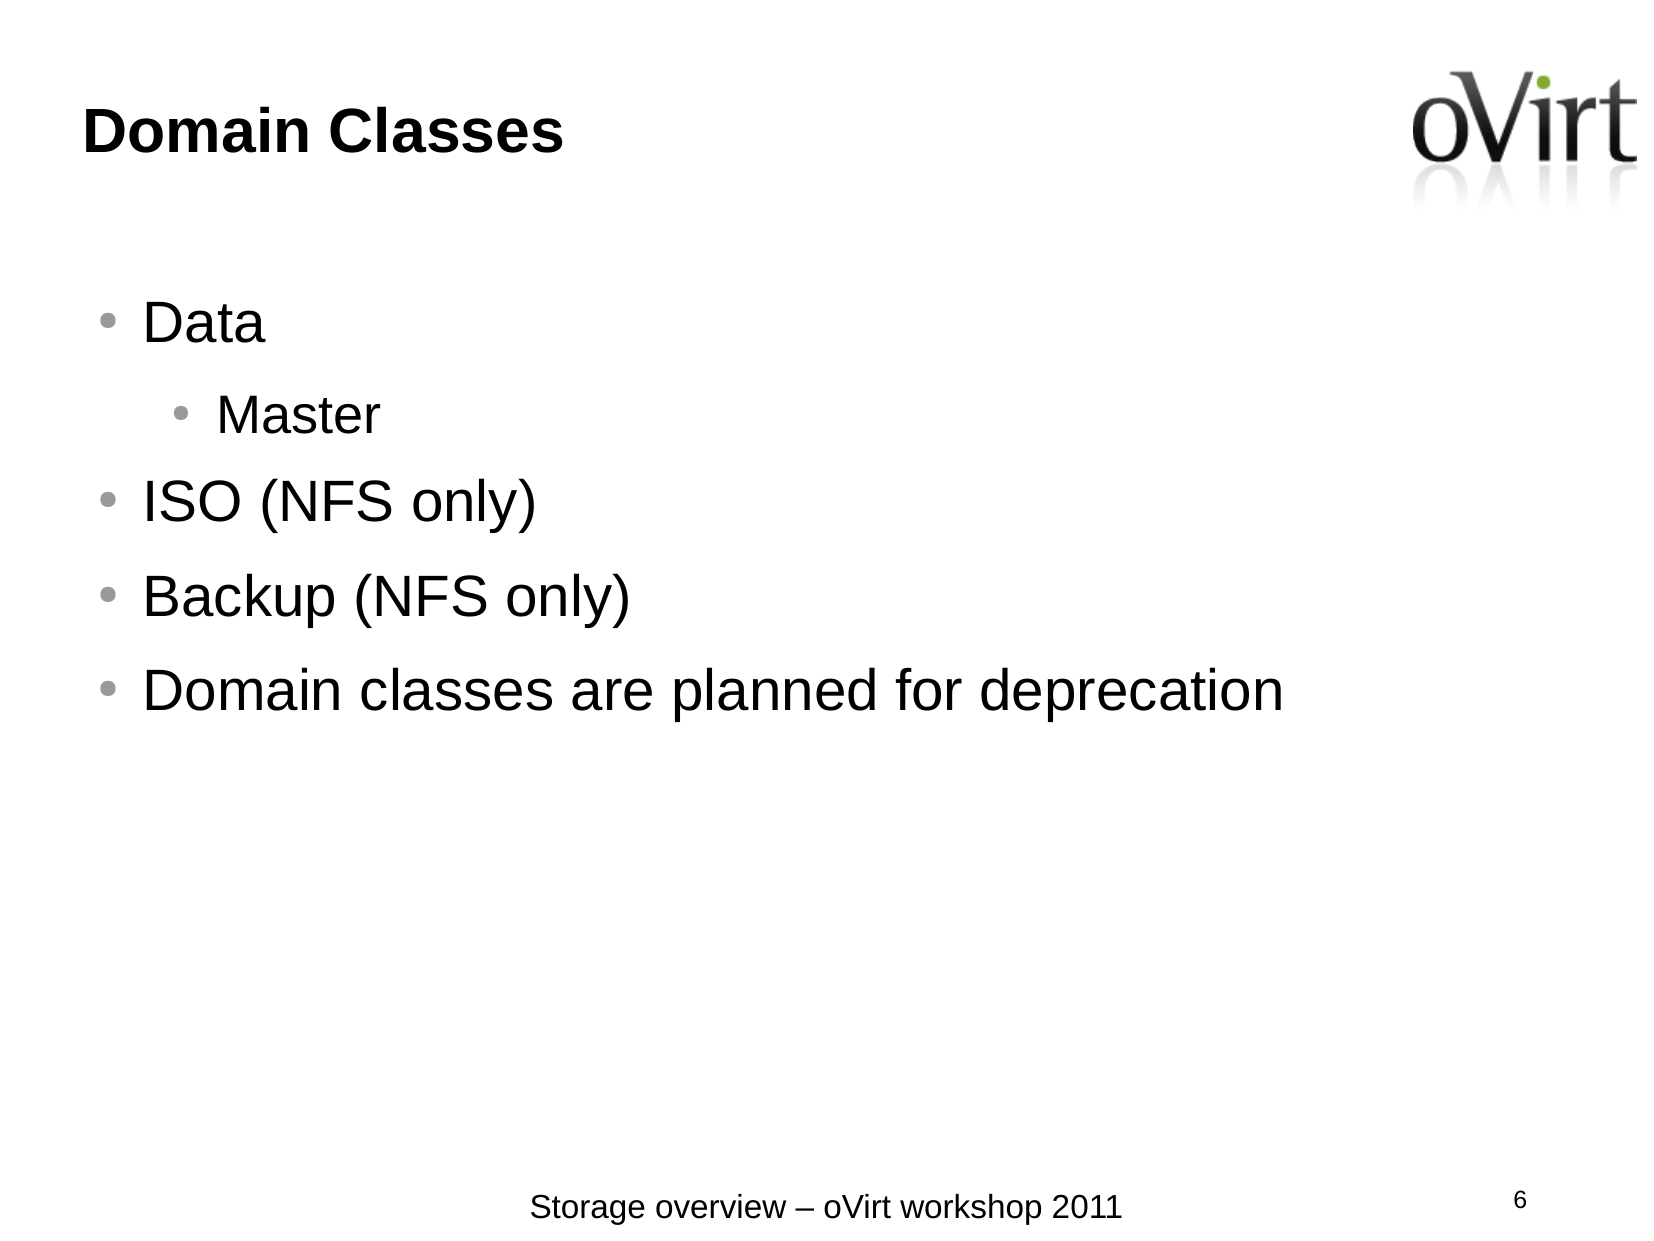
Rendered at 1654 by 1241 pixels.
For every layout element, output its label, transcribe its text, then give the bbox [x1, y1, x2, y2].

title Domain Classes [82, 49, 1571, 257]
list Data Master ISO (NFS only) Backup (NFS only) Domain classes are planned for deprecation [82, 290, 1571, 1094]
picture [1571, 63, 1637, 212]
